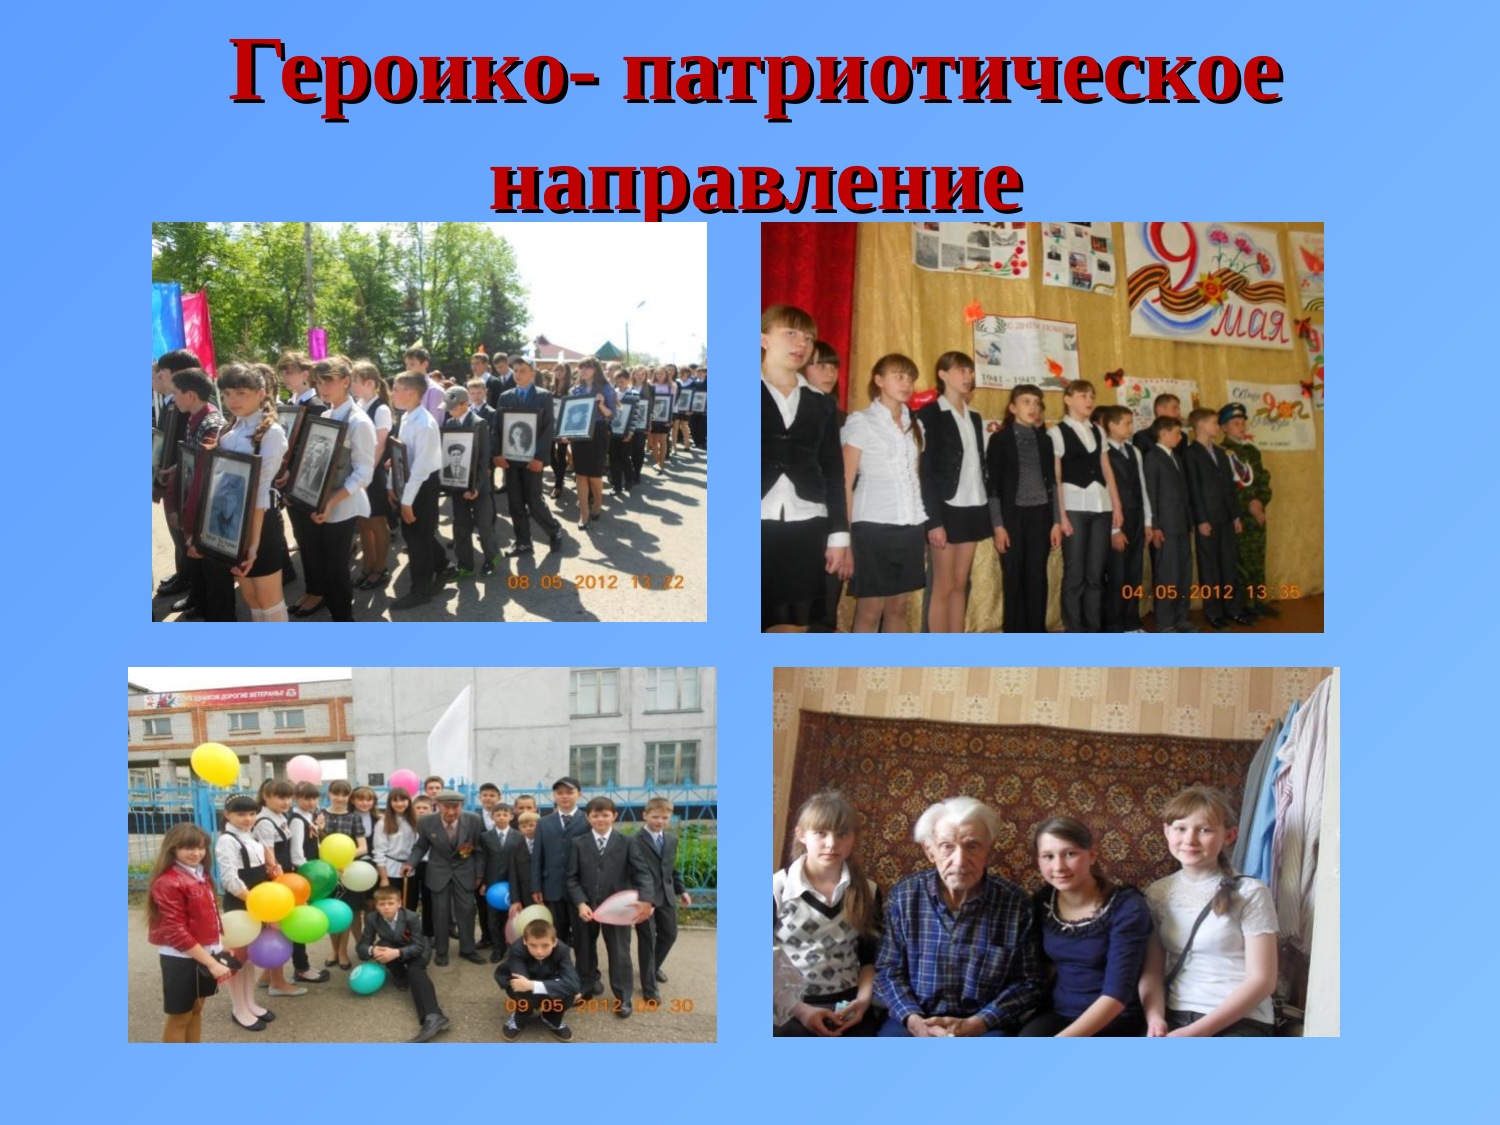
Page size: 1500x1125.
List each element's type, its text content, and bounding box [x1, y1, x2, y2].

picture [773, 667, 1340, 1037]
picture [761, 222, 1324, 633]
text_box Героико- патриотическое направление [82, 0, 1430, 238]
picture [152, 222, 707, 622]
picture [128, 667, 717, 1043]
